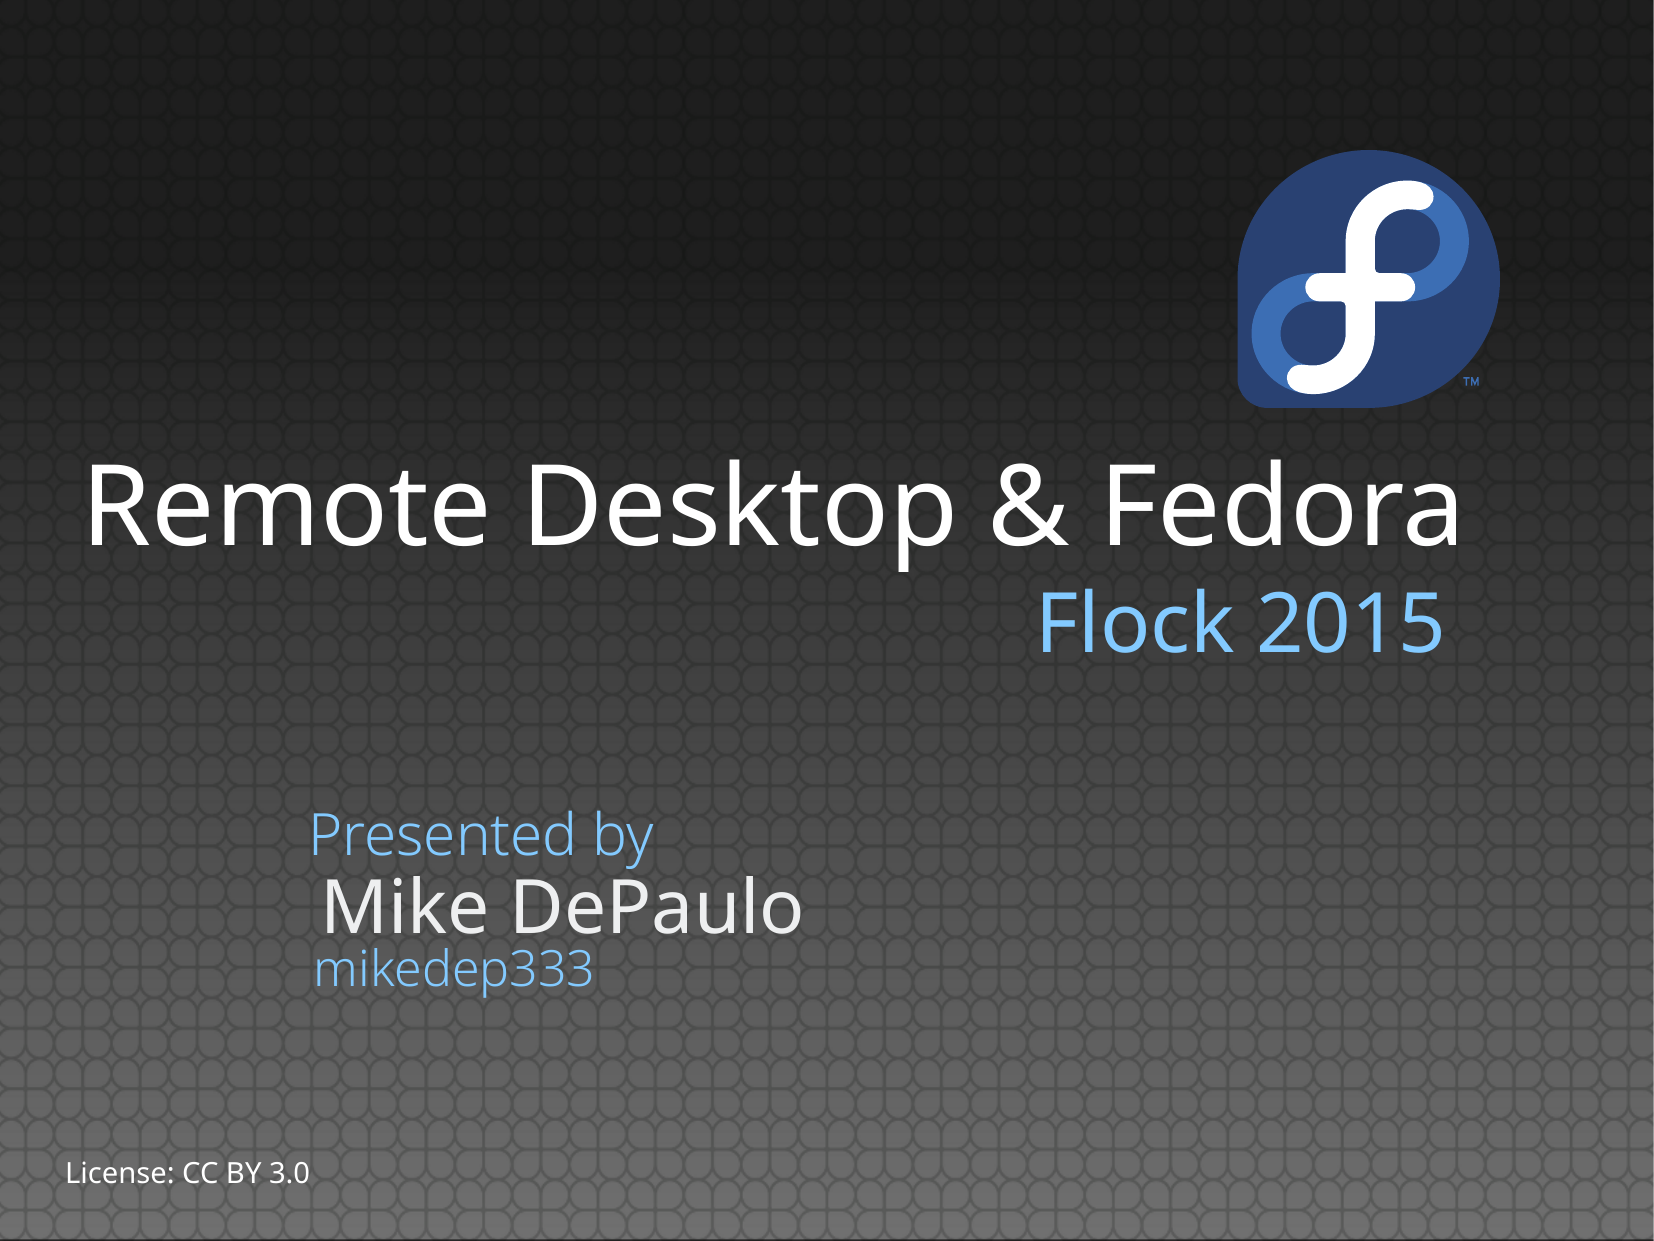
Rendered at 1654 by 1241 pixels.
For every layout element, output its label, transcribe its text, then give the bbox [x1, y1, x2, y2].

text_box Remote Desktop & Fedora [30, 417, 1482, 601]
text_box mikedep333 [298, 925, 782, 997]
text_box Mike DePaulo [305, 846, 1057, 946]
picture [0, 0, 1654, 1241]
text_box Flock 2015 [100, 573, 1447, 667]
text_box License: CC BY 3.0 [12, 1144, 326, 1229]
text_box Presented by [293, 785, 694, 866]
